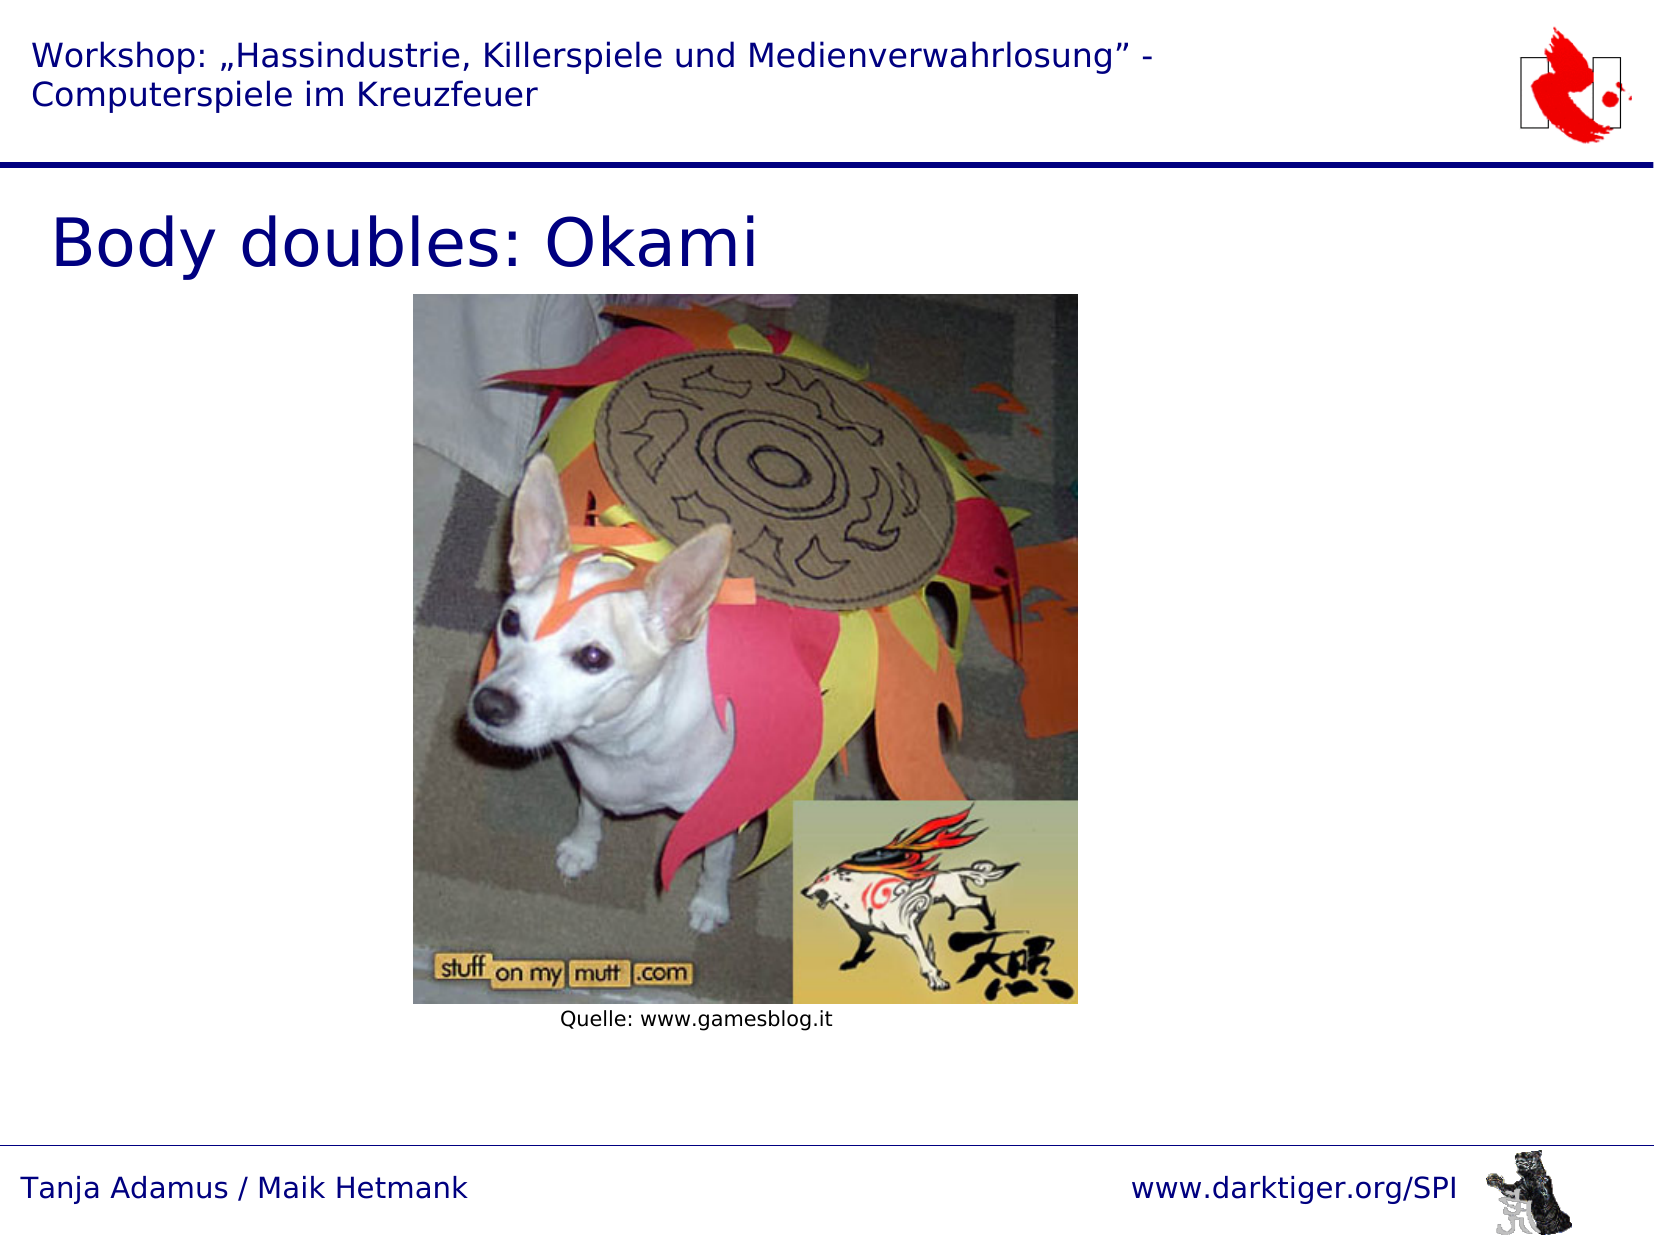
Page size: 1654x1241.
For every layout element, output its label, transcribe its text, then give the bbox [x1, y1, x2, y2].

picture [1486, 1150, 1572, 1235]
picture [1503, 16, 1632, 148]
text_box Body doubles: Okami [35, 196, 1565, 290]
text_box Workshop: „Hassindustrie, Killerspiele und Medienverwahrlosung” - Computerspiele im Kreuzfeuer [16, 29, 1418, 178]
picture [413, 294, 1078, 1004]
text_box Quelle: www.gamesblog.it [545, 1004, 848, 1040]
